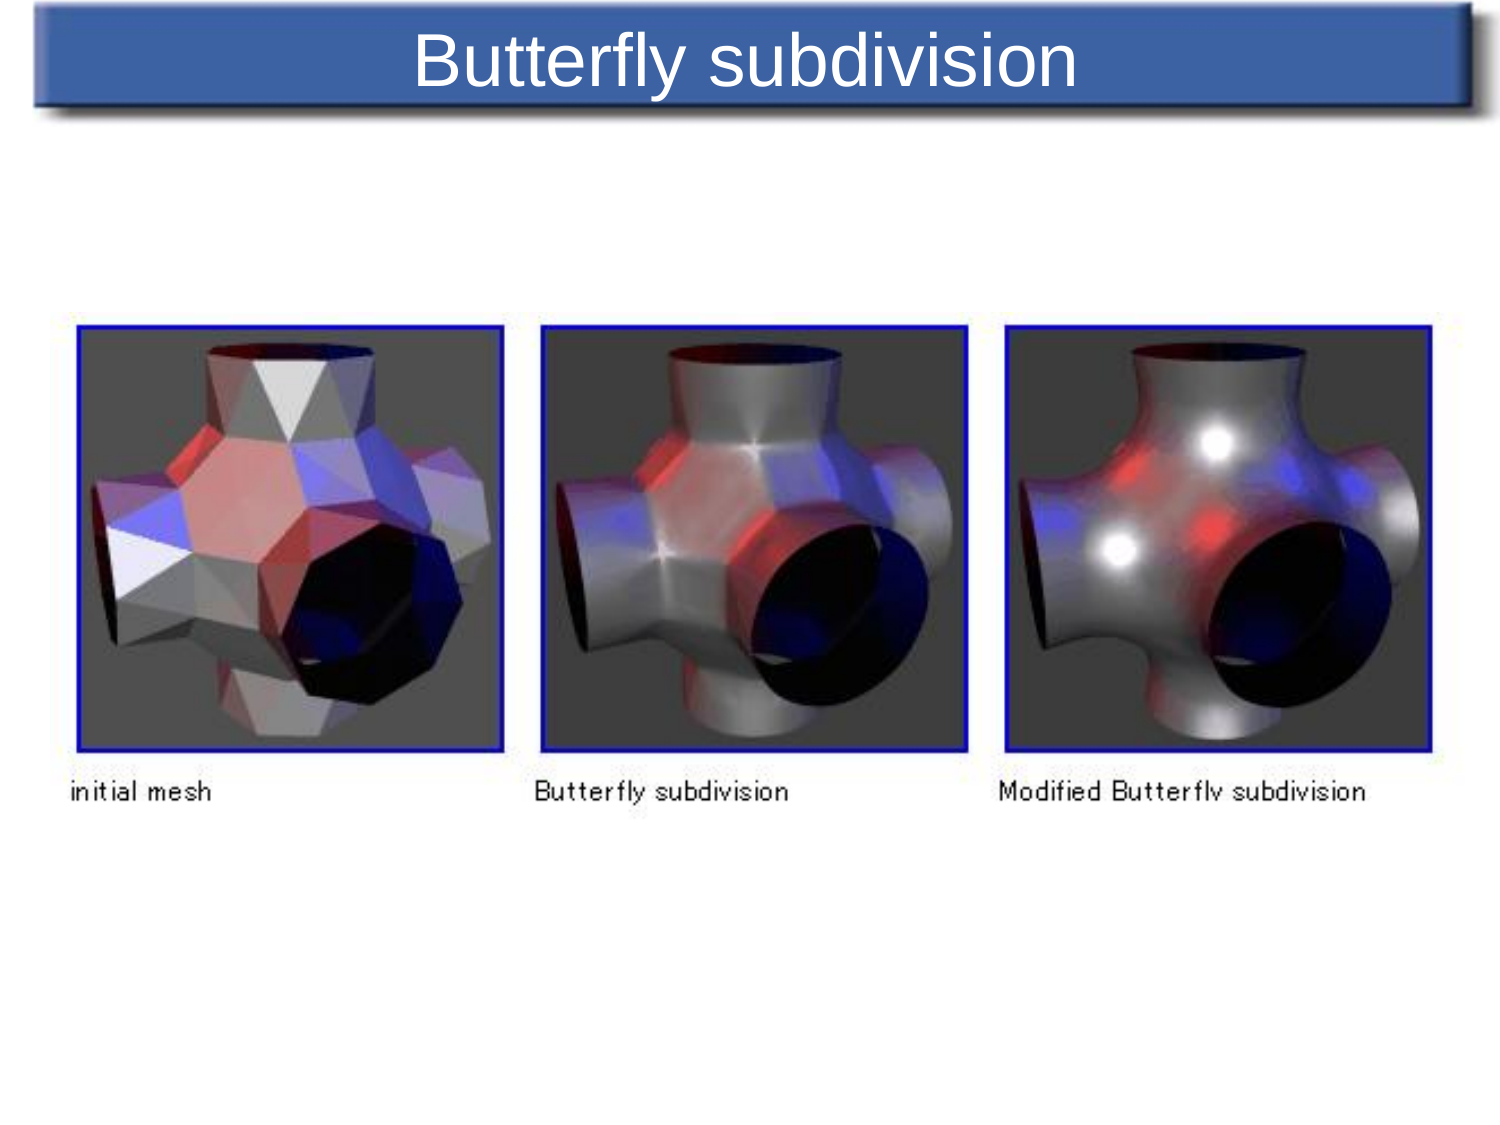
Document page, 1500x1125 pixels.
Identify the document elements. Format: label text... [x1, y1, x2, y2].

picture [32, 0, 1500, 127]
title Butterfly subdivision [0, 0, 1493, 114]
picture [50, 312, 1500, 842]
